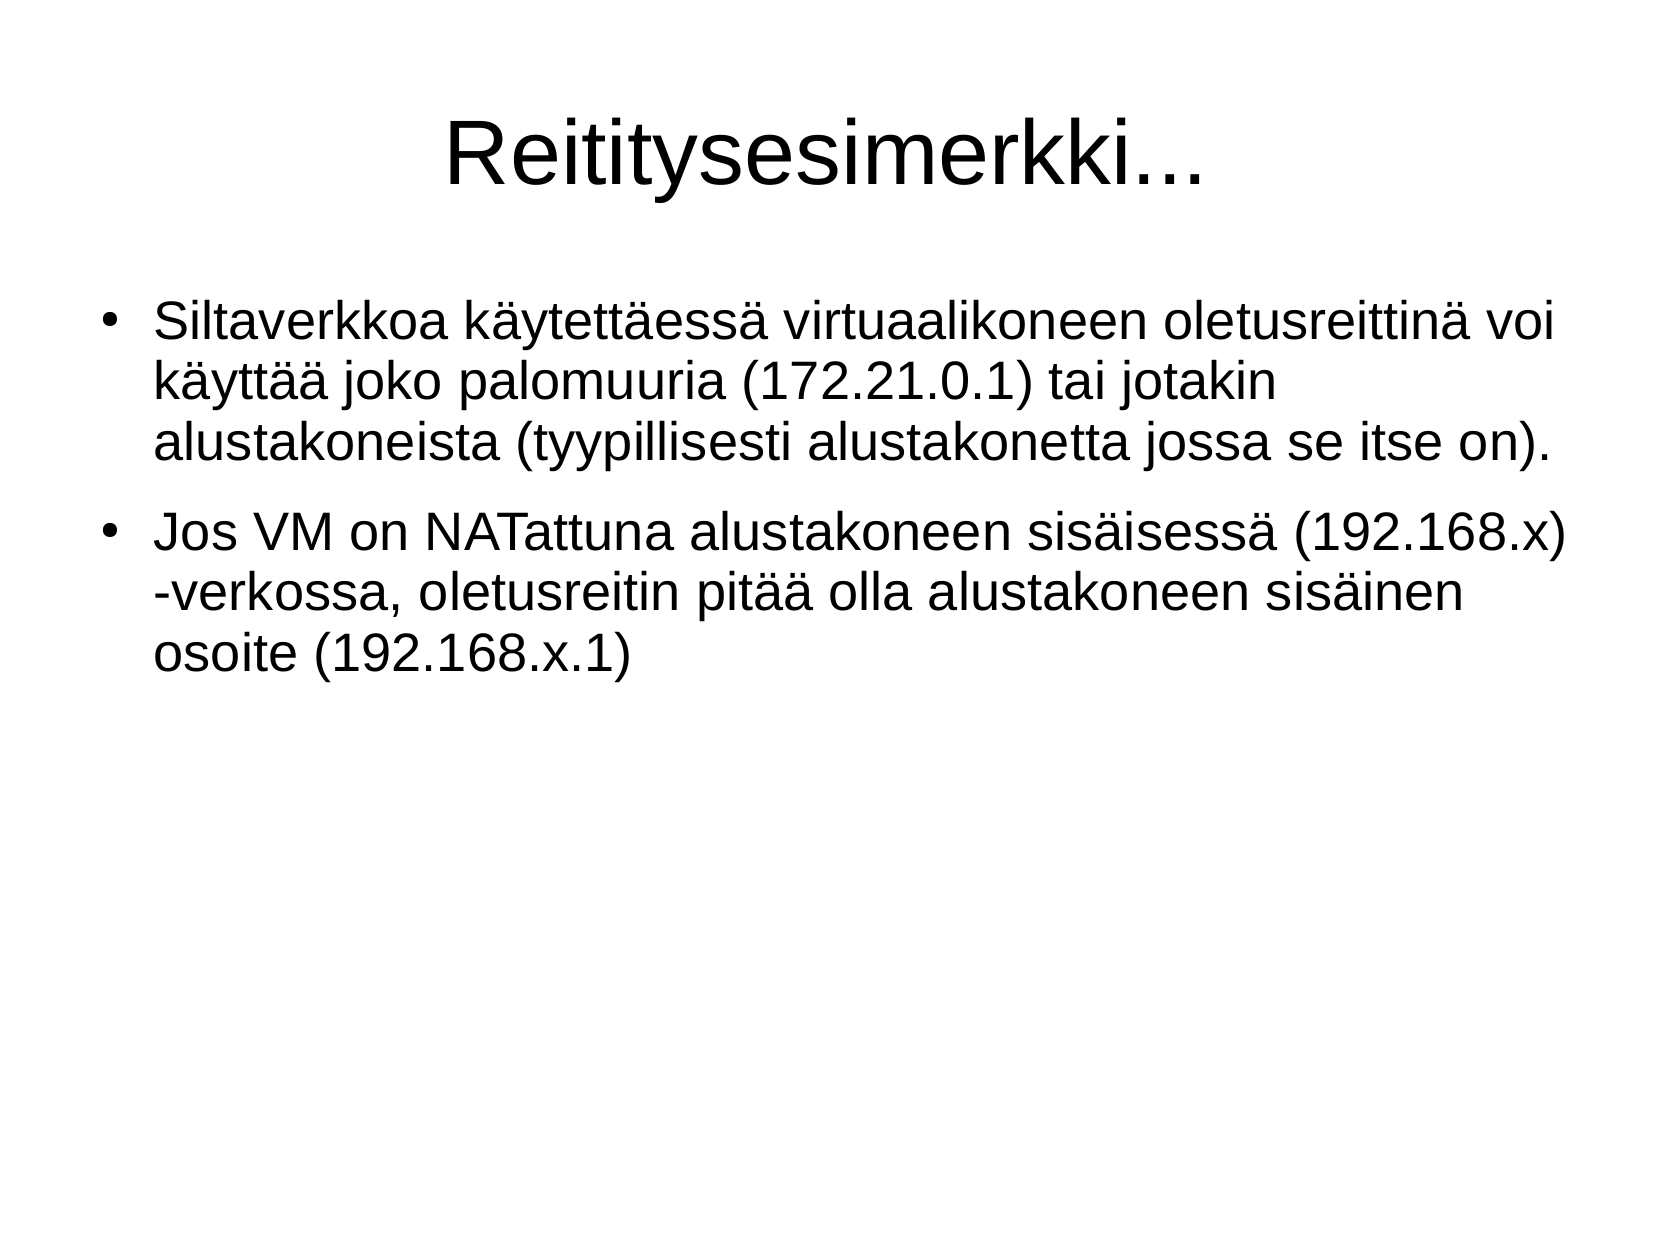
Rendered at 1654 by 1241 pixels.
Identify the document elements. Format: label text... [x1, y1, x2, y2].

title Reititysesimerkki... [82, 49, 1571, 257]
list Siltaverkkoa käytettäessä virtuaalikoneen oletusreittinä voi käyttää joko palomuuria (172.21.0.1) tai jotakin alustakoneista (tyypillisesti alustakonetta jossa se itse on). Jos VM on NATattuna alustakoneen sisäisessä (192.168.x) -verkossa, oletusreitin pitää olla alustakoneen sisäinen osoite (192.168.x.1) [82, 290, 1571, 1010]
